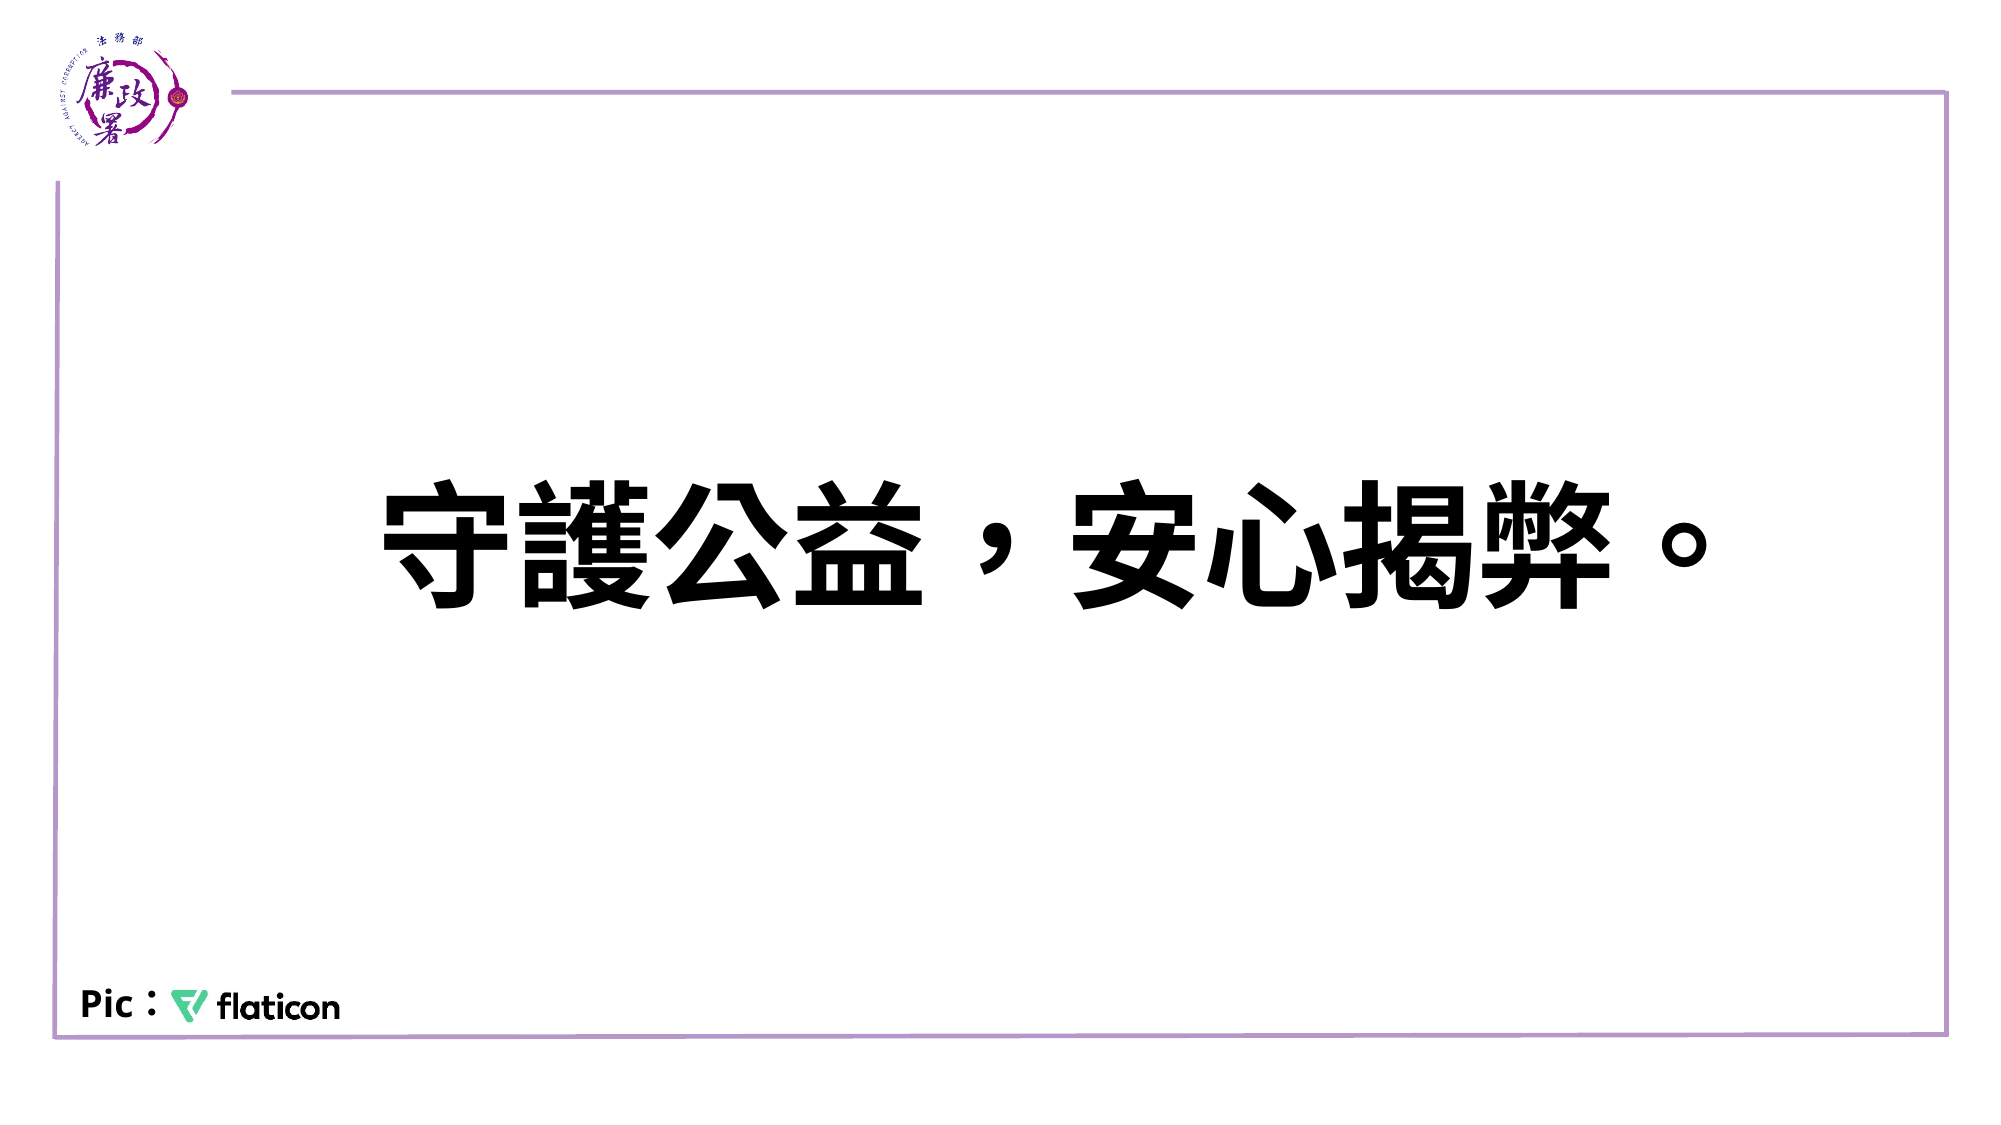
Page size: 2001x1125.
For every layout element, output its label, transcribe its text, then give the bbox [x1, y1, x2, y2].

picture [168, 986, 343, 1026]
text_box Pic： [64, 972, 186, 1033]
text_box 守護公益，安心揭弊。 [363, 452, 1768, 633]
picture [60, 32, 188, 146]
